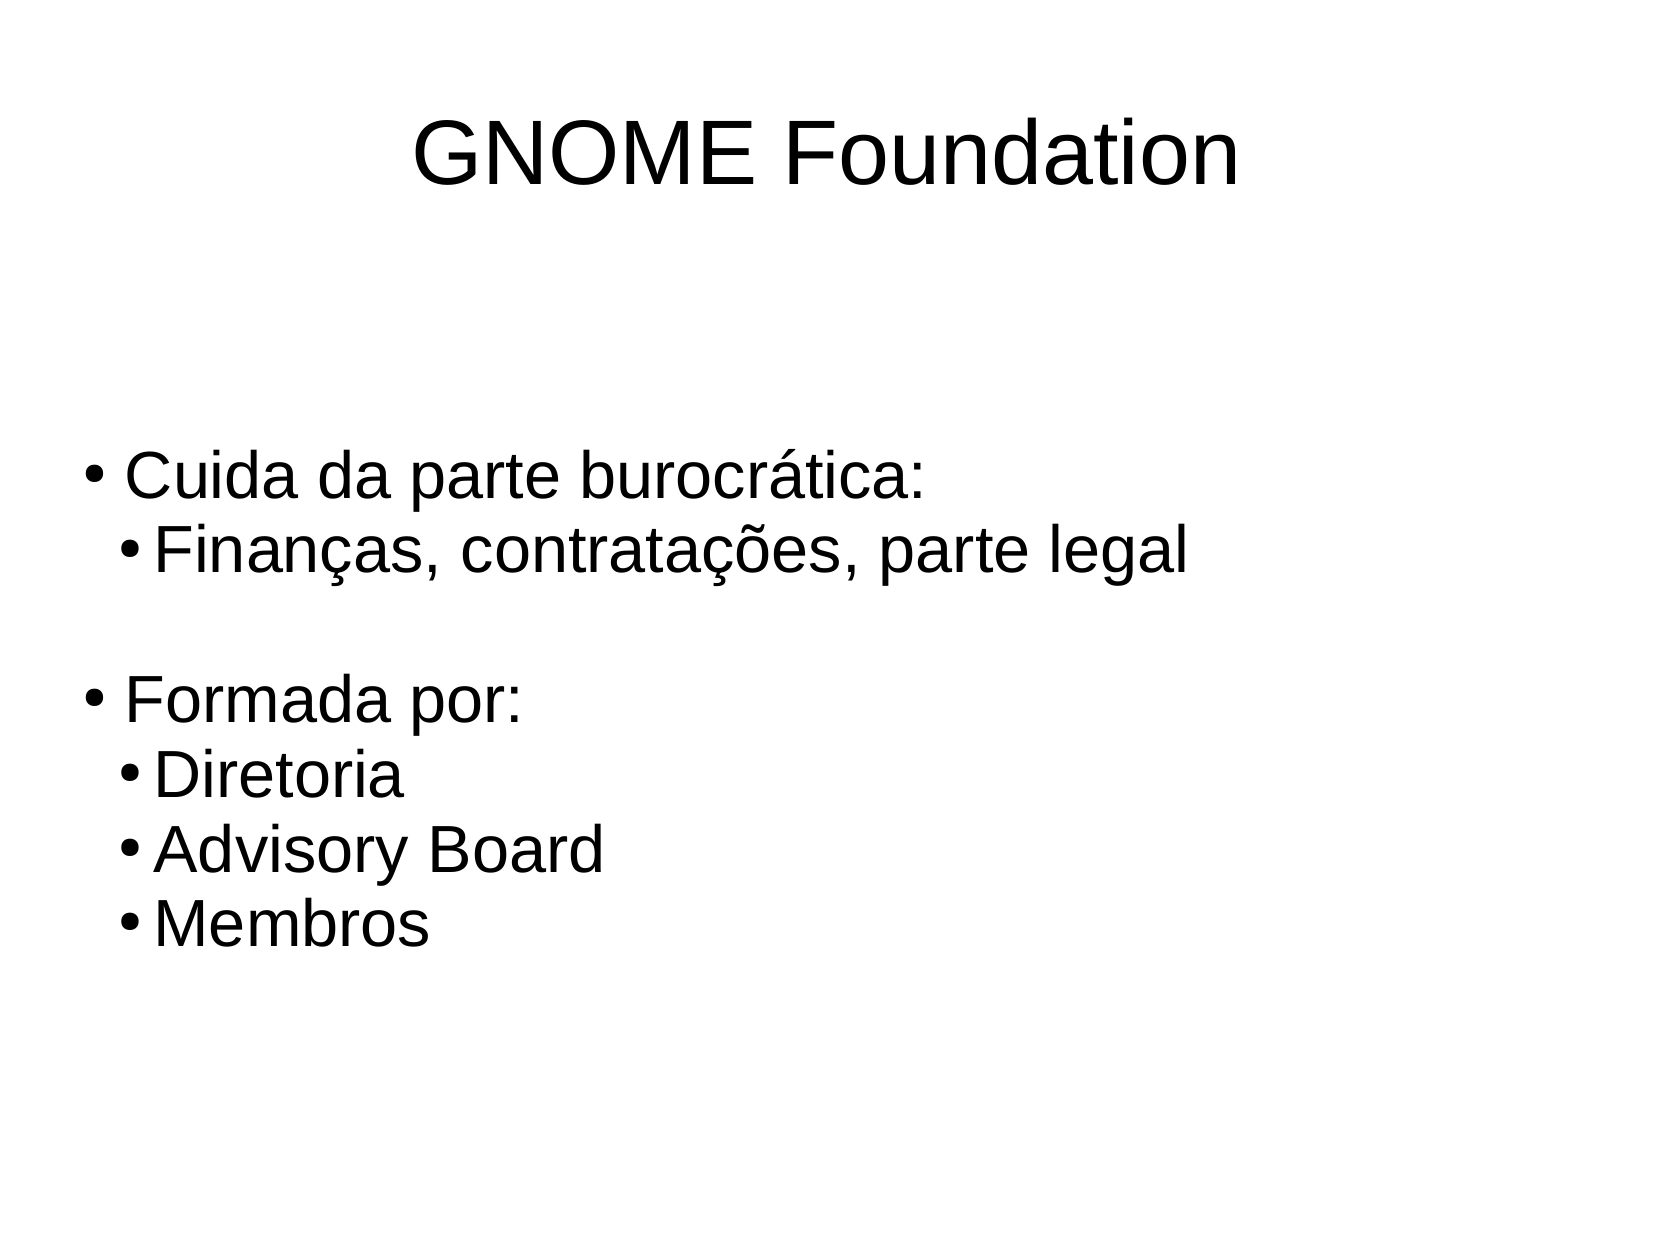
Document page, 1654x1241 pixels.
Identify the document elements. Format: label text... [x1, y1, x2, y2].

title GNOME Foundation [82, 56, 1571, 250]
subtitle Cuida da parte burocrática: Finanças, contratações, parte legal Formada por: Diretoria Advisory Board Membros [82, 297, 1571, 1102]
